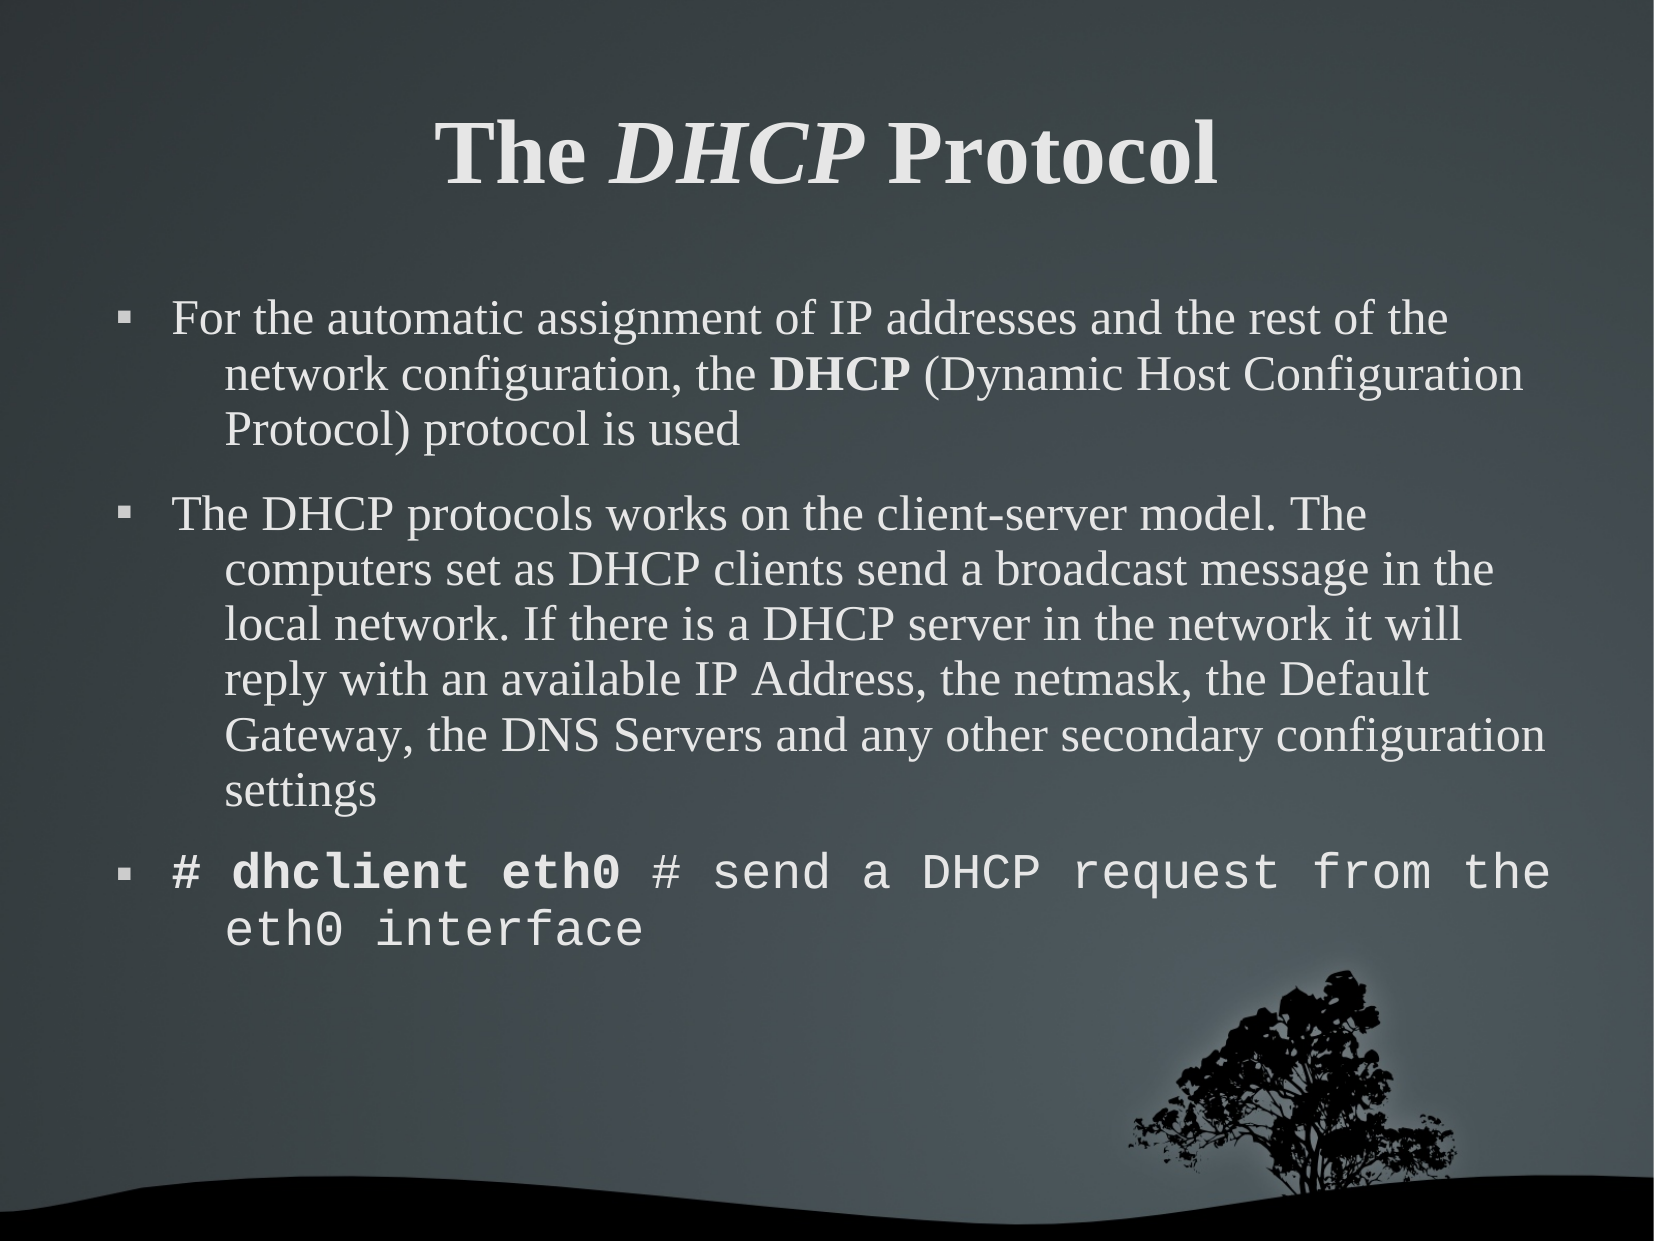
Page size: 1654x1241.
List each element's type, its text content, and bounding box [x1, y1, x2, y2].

list For the automatic assignment of IP addresses and the rest of the network configuration, the DHCP (Dynamic Host Configuration Protocol) protocol is used The DHCP protocols works on the client-server model. The computers set as DHCP clients send a broadcast message in the local network. If there is a DHCP server in the network it will reply with an available IP Address, the netmask, the Default Gateway, the DNS Servers and any other secondary configuration settings # dhclient eth0 # send a DHCP request from the eth0 interface [82, 290, 1571, 1109]
picture [0, 0, 1654, 1241]
title The DHCP Protocol [82, 49, 1571, 257]
